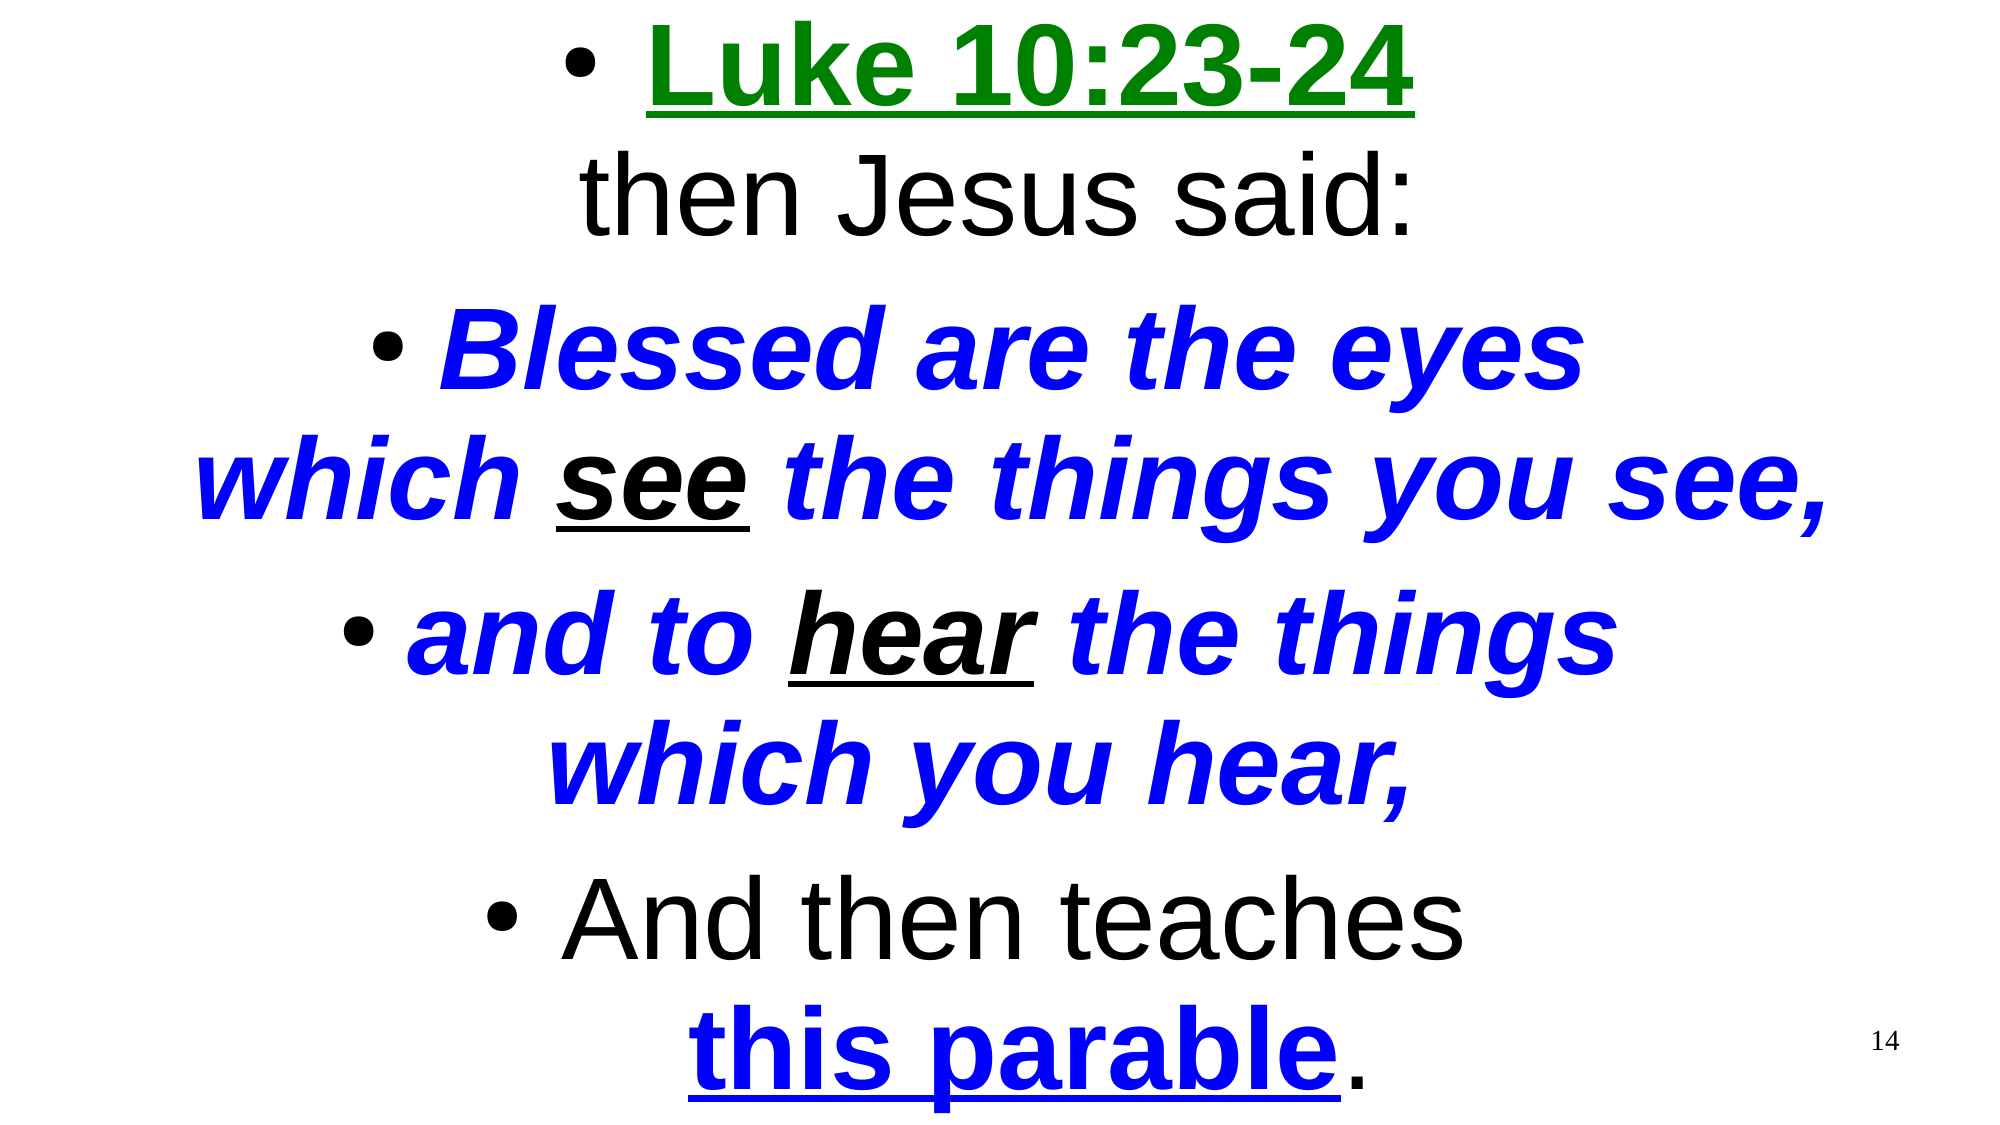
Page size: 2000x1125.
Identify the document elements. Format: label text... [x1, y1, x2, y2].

list Luke 10:23-24 then Jesus said: Blessed are the eyes which see the things you see, and to hear the things which you hear, And then teaches this parable. [0, 0, 1996, 1123]
